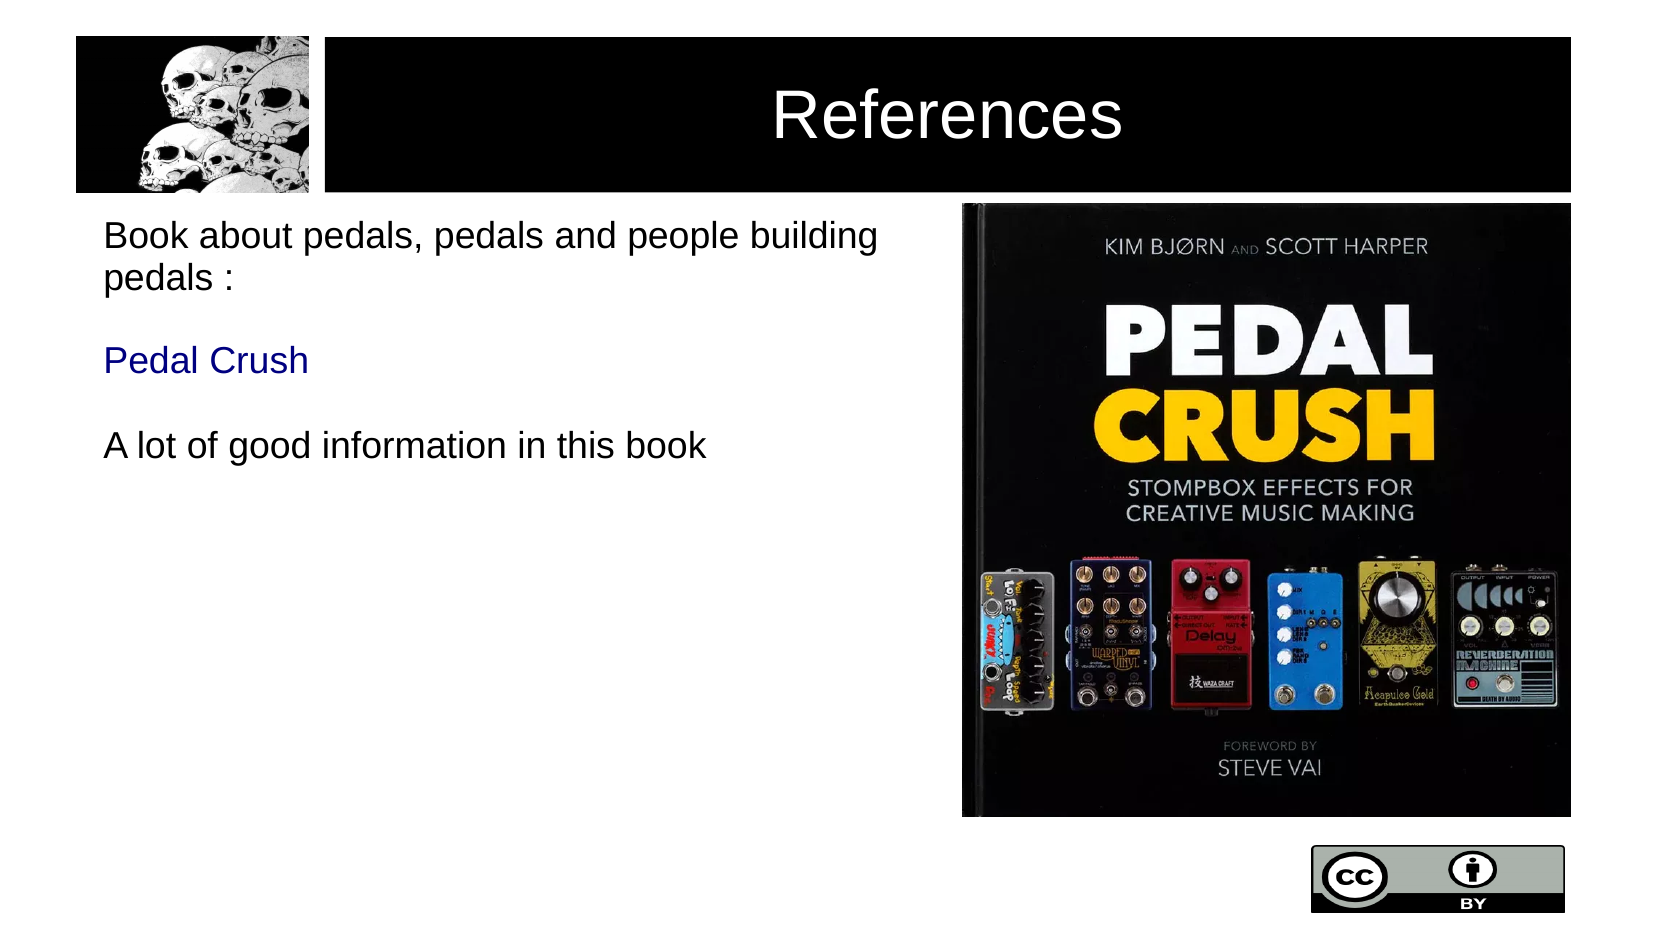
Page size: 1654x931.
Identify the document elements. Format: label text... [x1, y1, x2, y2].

text_box Book about pedals, pedals and people building pedals : Pedal Crush A lot of good information in this book [88, 206, 945, 474]
picture [962, 203, 1571, 818]
picture [76, 36, 309, 193]
title References [324, 37, 1571, 193]
picture [1311, 845, 1565, 913]
